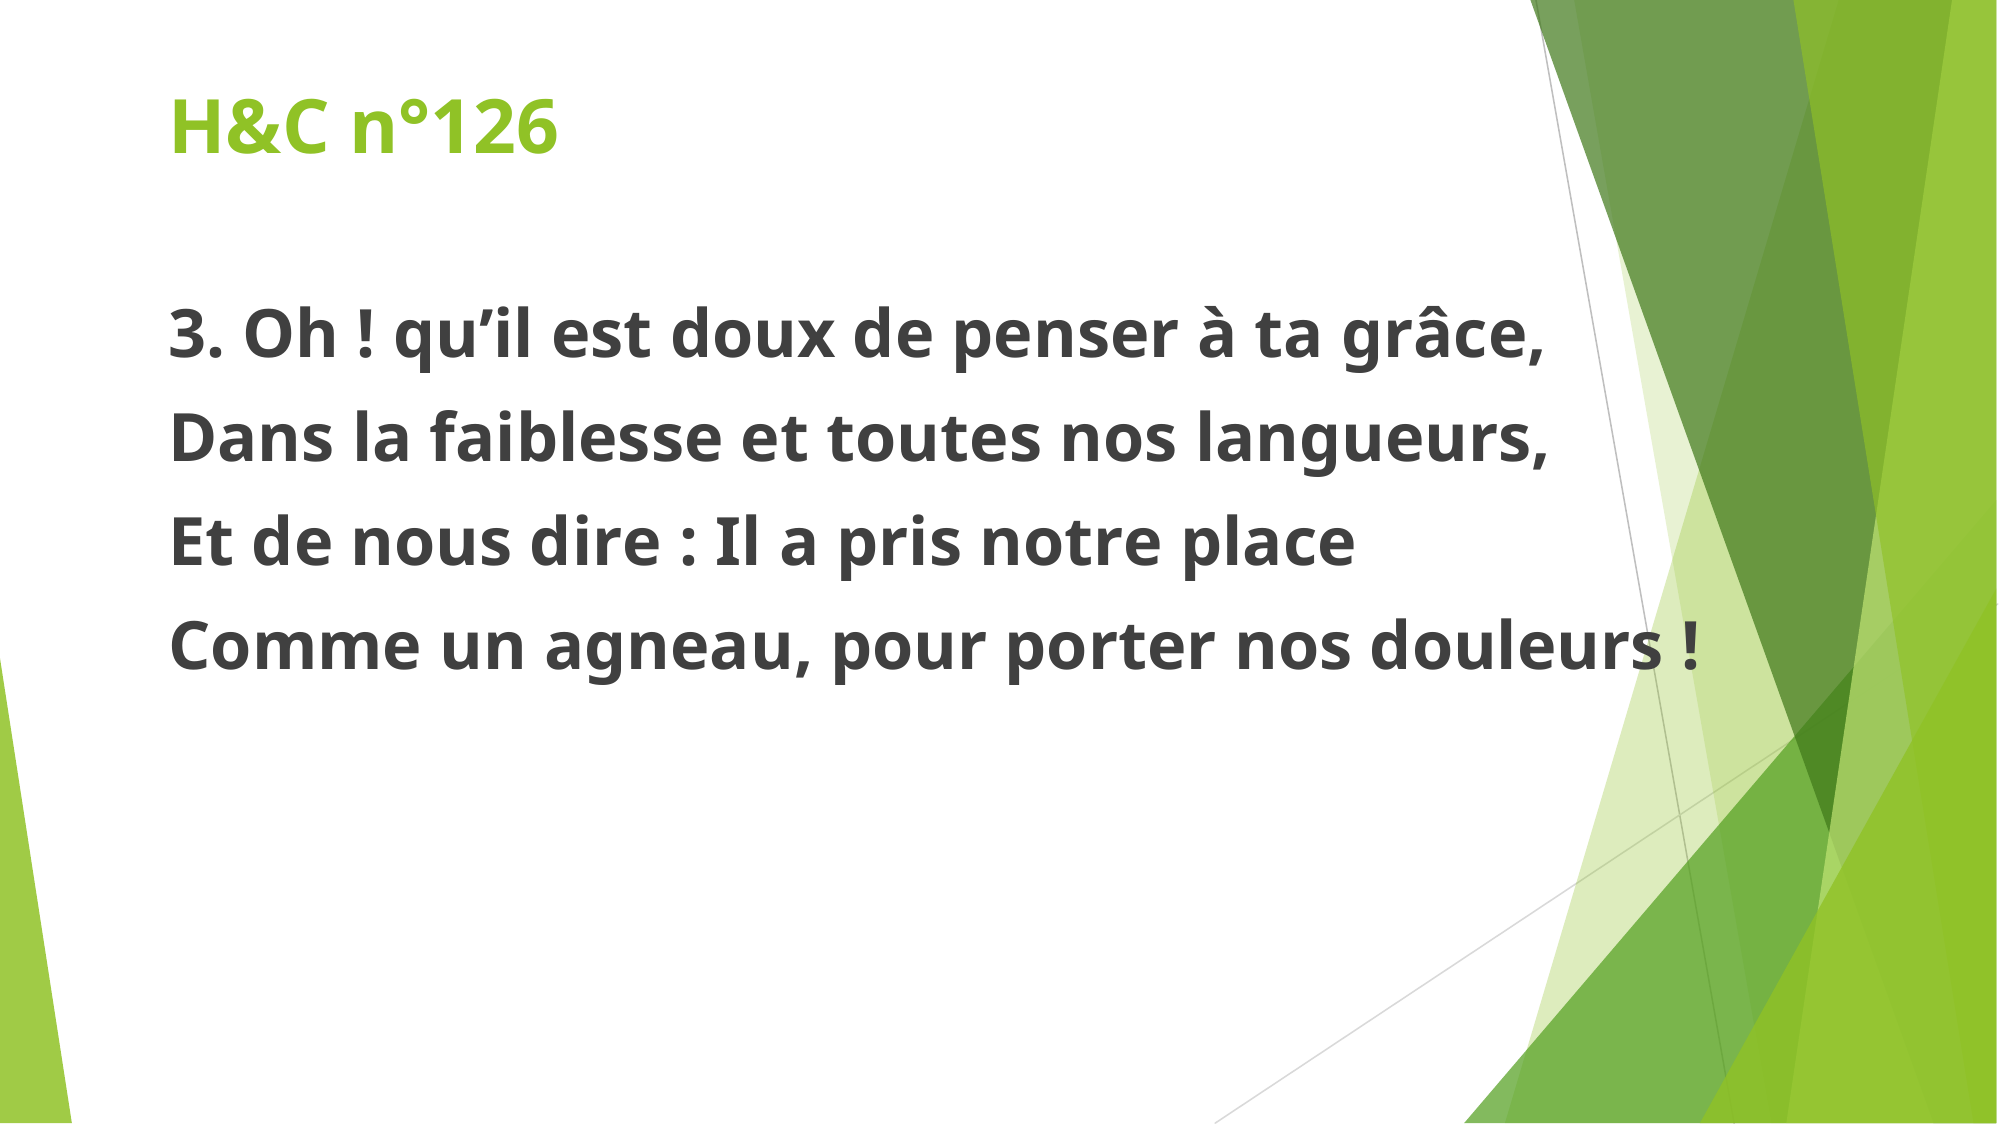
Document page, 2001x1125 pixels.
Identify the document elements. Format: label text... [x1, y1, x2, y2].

text_box 3. Oh ! qu’il est doux de penser à ta grâce, Dans la faiblesse et toutes nos langueurs, Et de nous dire : Il a pris notre place Comme un agneau, pour porter nos douleurs ! [153, 271, 2001, 1037]
text_box H&C n°126 [153, 70, 1522, 178]
